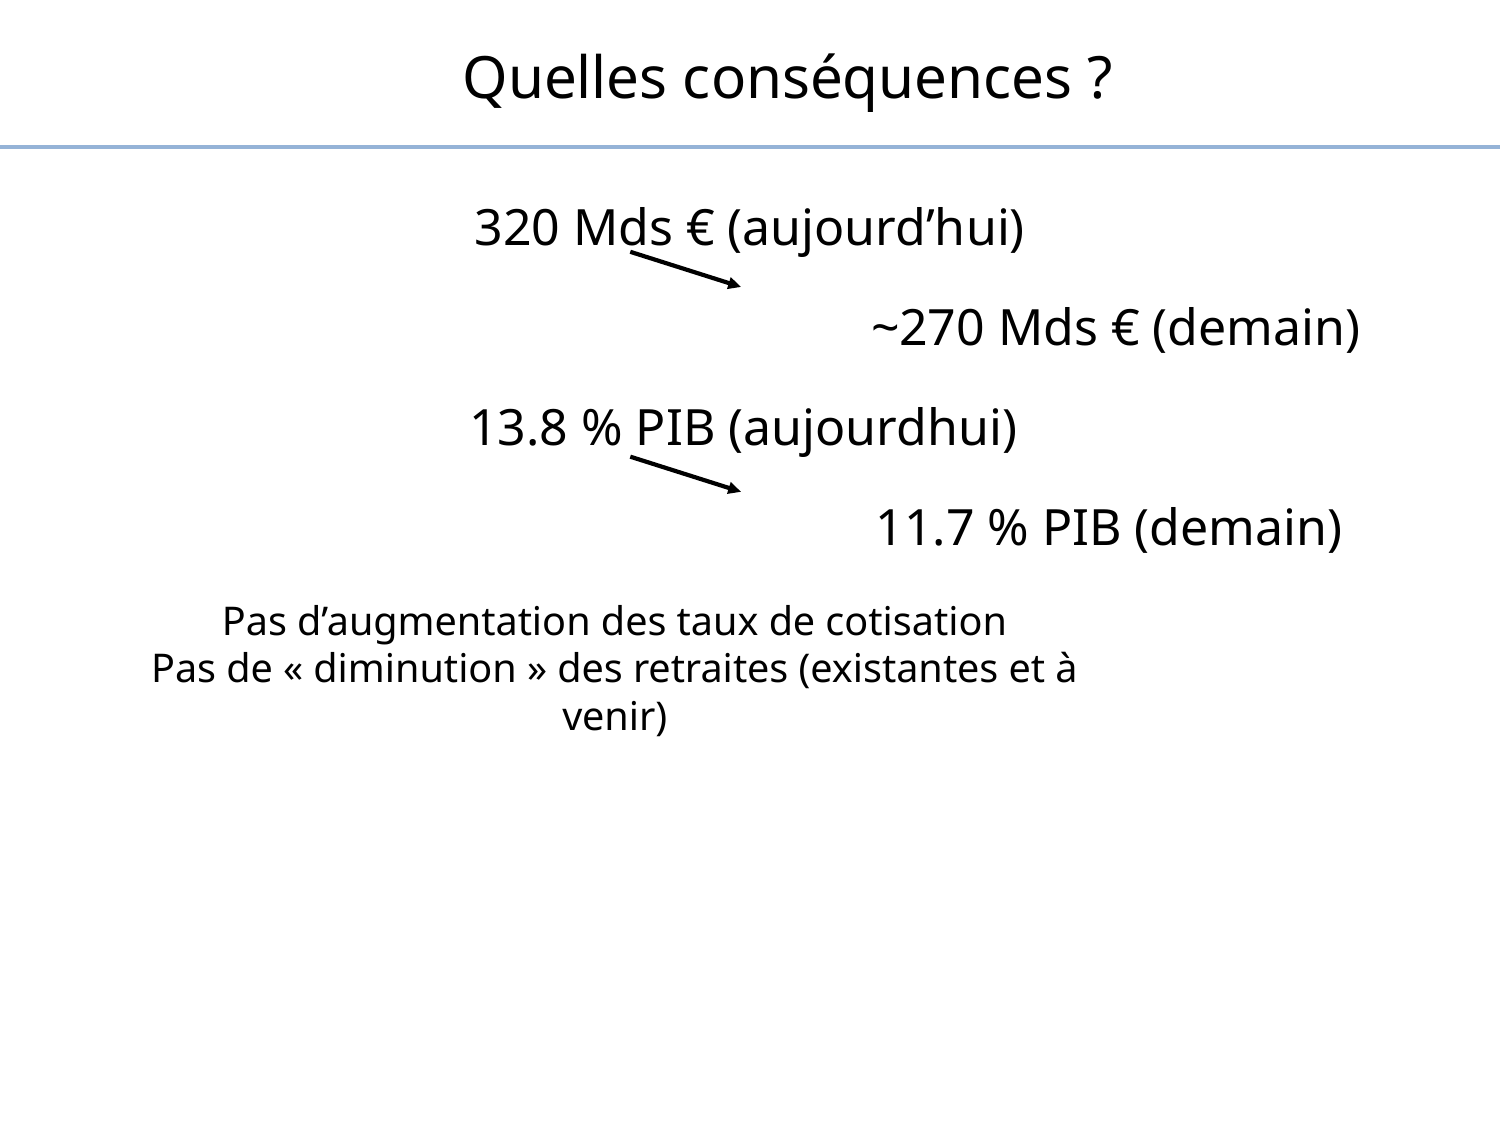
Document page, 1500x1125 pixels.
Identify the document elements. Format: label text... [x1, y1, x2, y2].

text_box 11.7 % PIB (demain) [793, 488, 1425, 564]
text_box 13.8 % PIB (aujourdhui) [74, 388, 1412, 464]
text_box Quelles conséquences ? [172, 32, 1403, 118]
text_box ~270 Mds € (demain) [800, 288, 1432, 364]
text_box Pas d’augmentation des taux de cotisation Pas de « diminution » des retraites (existantes et à venir) [122, 588, 1108, 746]
text_box 320 Mds € (aujourd’hui) [81, 188, 1419, 264]
